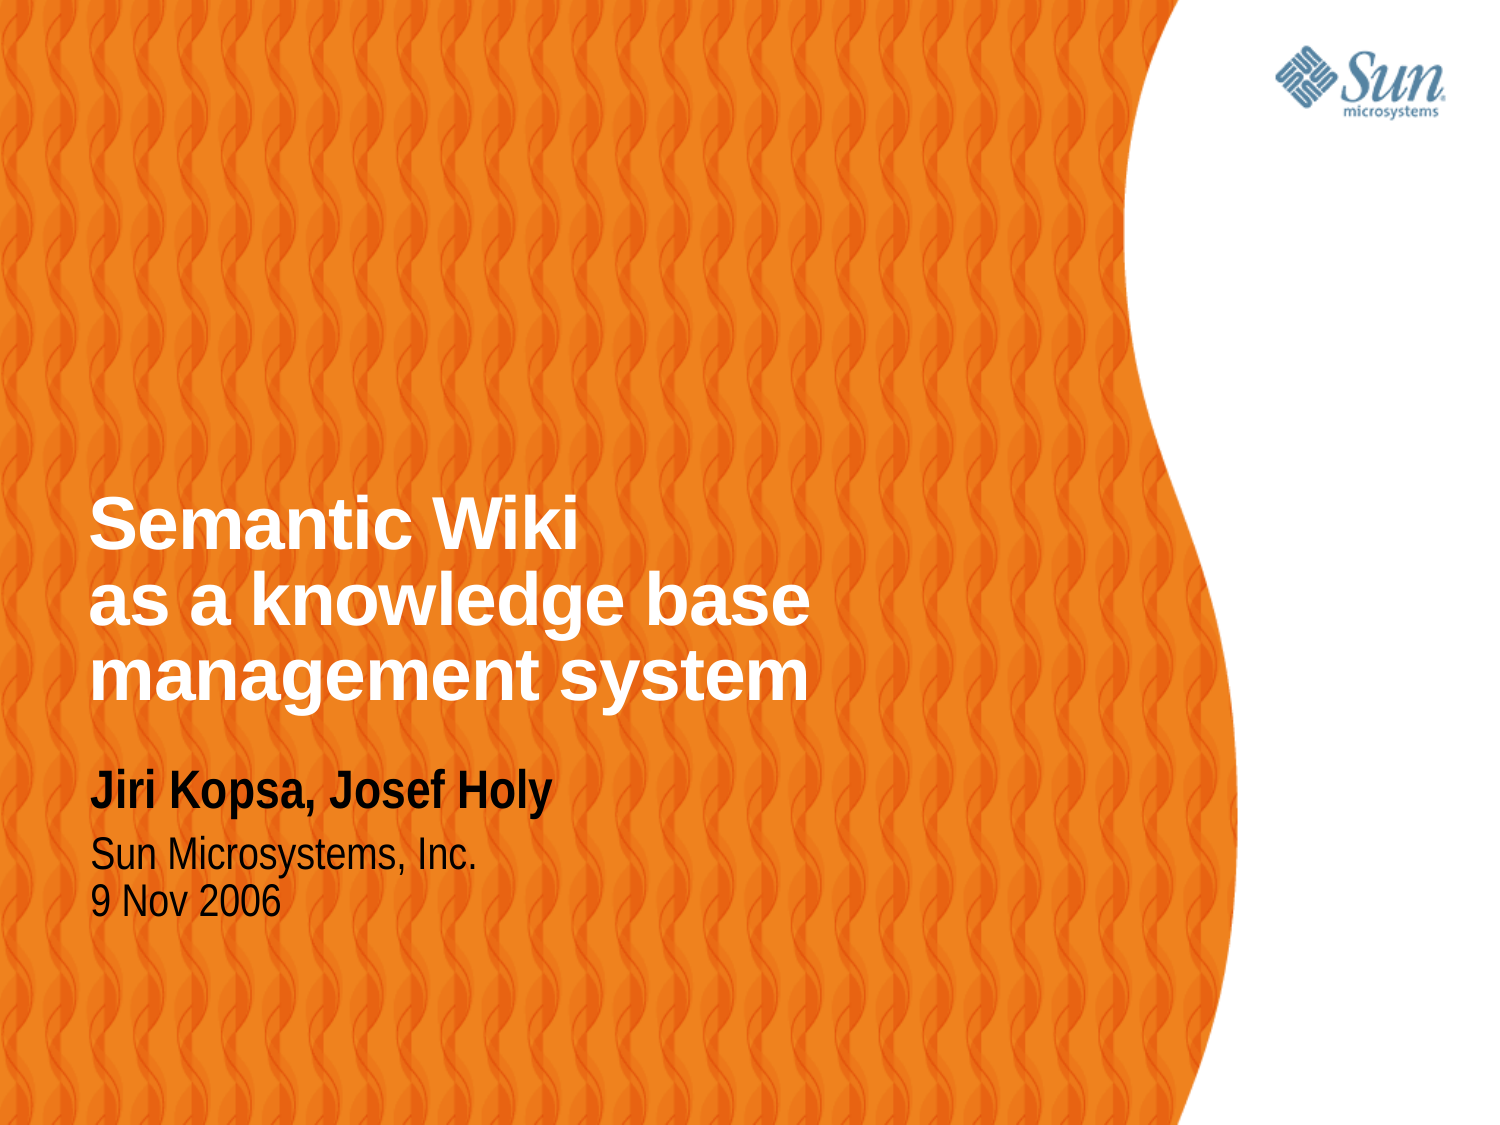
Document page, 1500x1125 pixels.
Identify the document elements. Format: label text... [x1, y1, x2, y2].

list Jiri Kopsa, Josef Holy Sun Microsystems, Inc. 9 Nov 2006 [90, 766, 1080, 991]
picture [0, 0, 1500, 1125]
title Semantic Wiki as a knowledge base management system [88, 272, 1134, 716]
